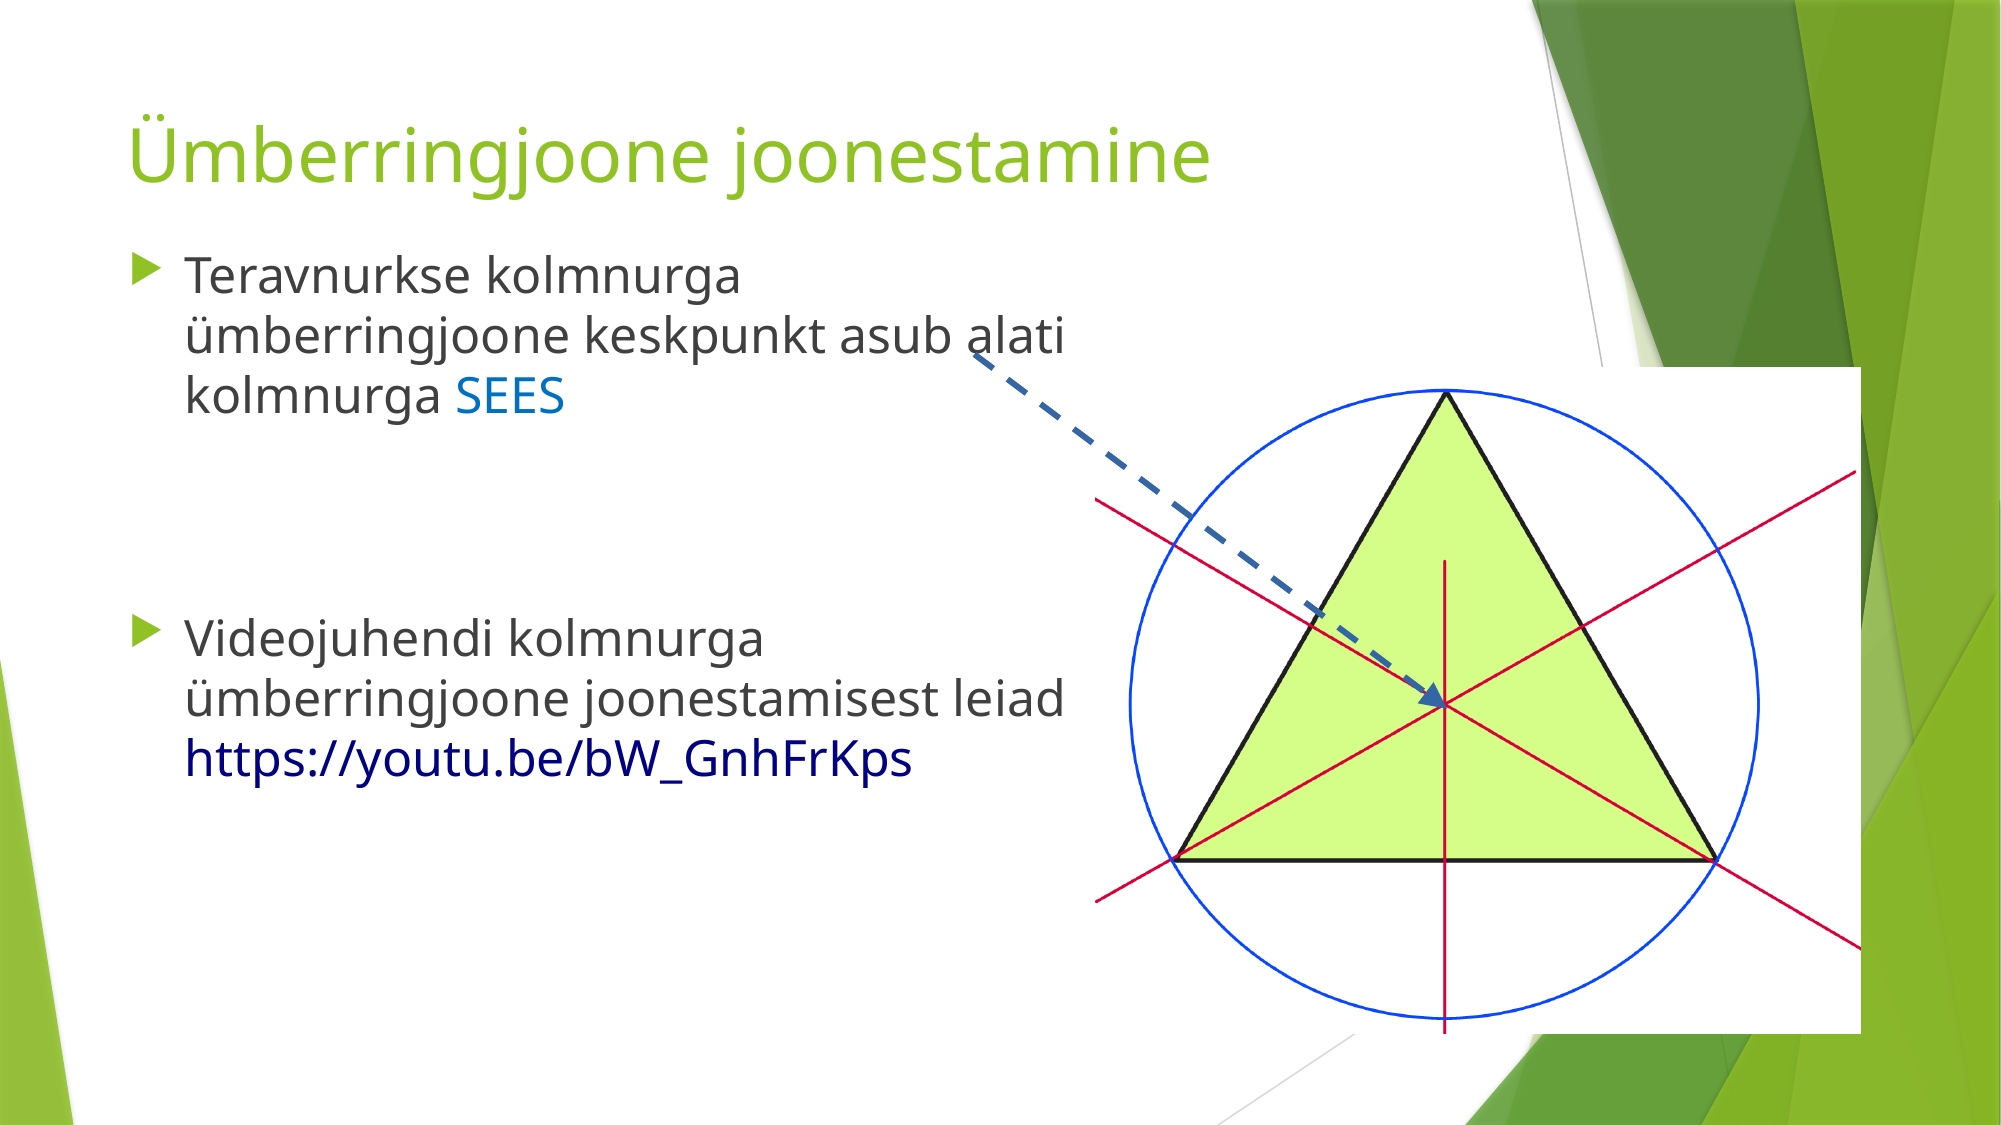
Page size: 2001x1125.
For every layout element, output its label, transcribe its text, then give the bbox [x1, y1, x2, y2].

title Ümberringjoone joonestamine [111, 99, 1522, 317]
picture [1095, 367, 1861, 1034]
list Teravnurkse kolmnurga ümberringjoone keskpunkt asub alati kolmnurga SEES Videojuhendi kolmnurga ümberringjoone joonestamisest leiad https://youtu.be/bW_GnhFrKps [113, 236, 1093, 1063]
